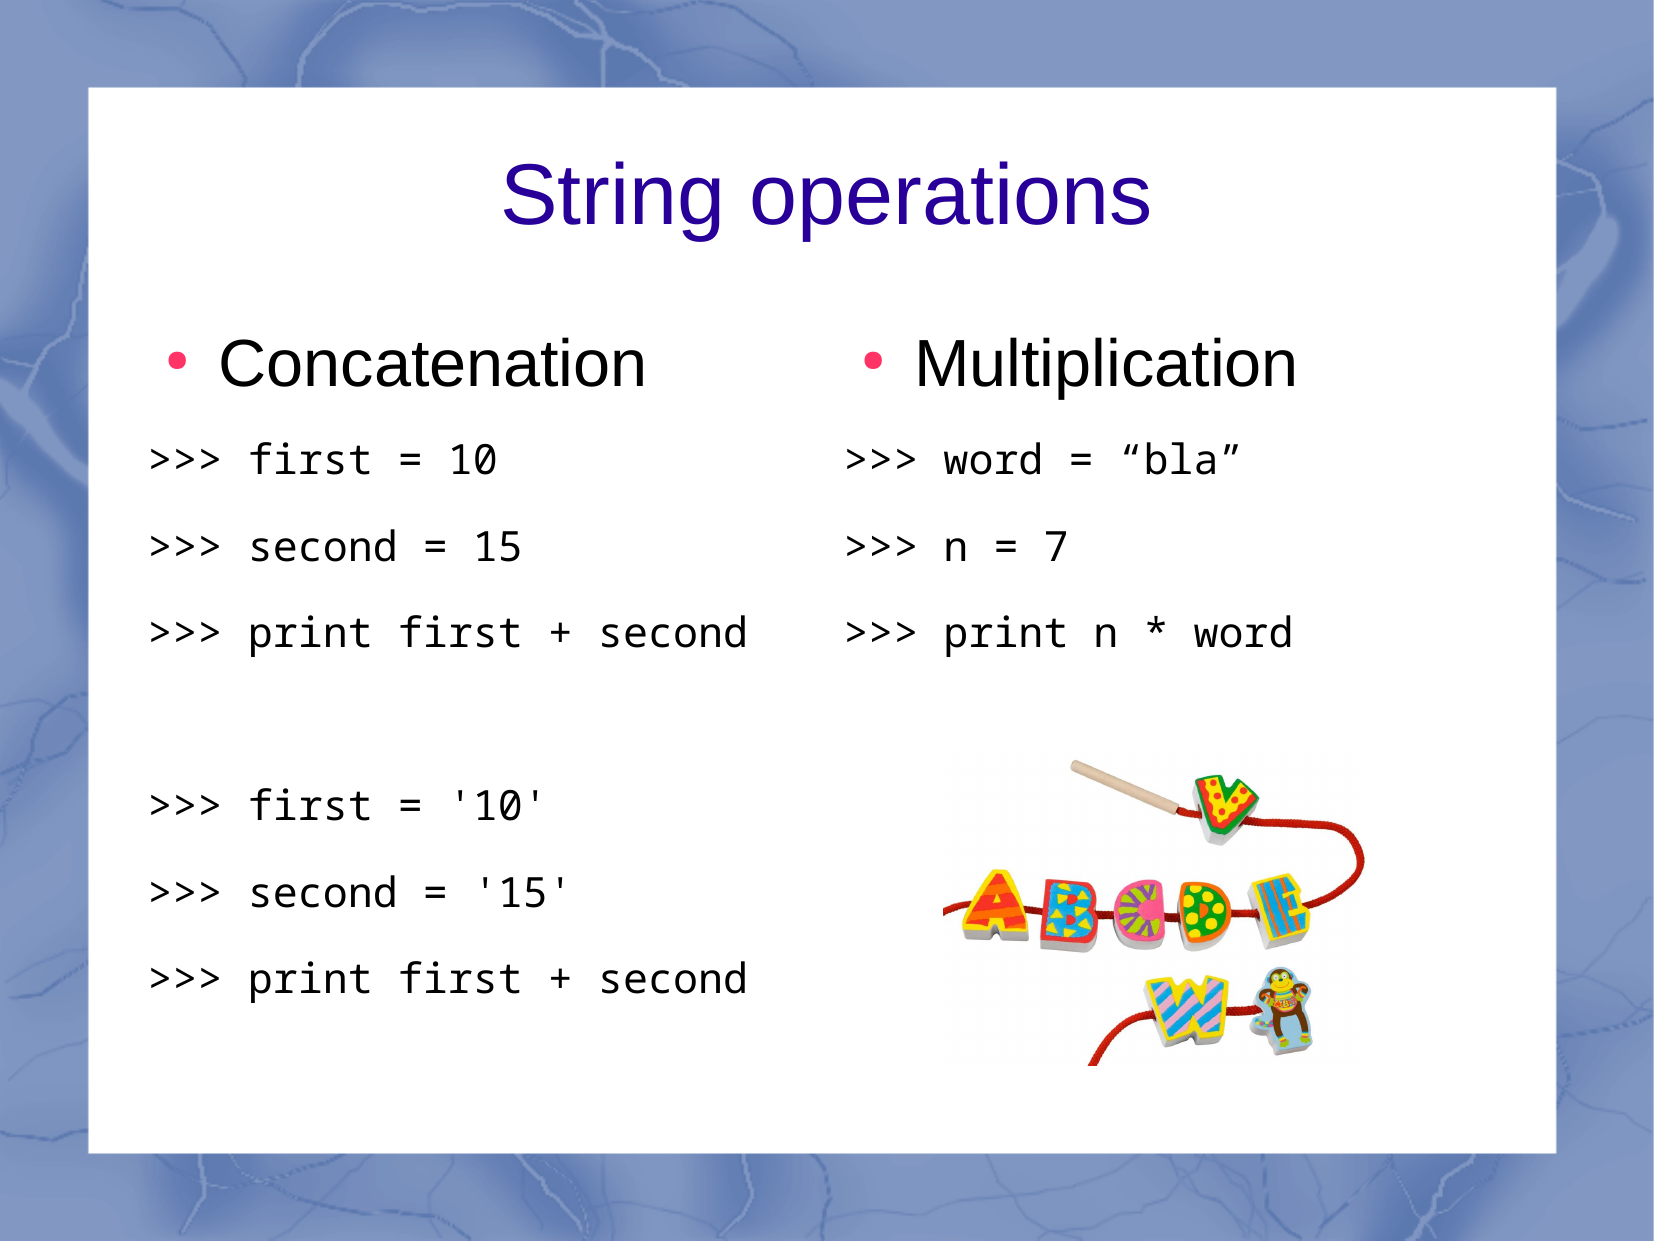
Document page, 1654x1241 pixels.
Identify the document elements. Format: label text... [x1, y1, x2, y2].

picture [0, 0, 1654, 1241]
title String operations [118, 90, 1536, 298]
list Multiplication >>> word = “bla” >>> n = 7 >>> print n * word [843, 325, 1507, 1045]
list Concatenation >>> first = 10 >>> second = 15 >>> print first + second >>> first = '10' >>> second = '15' >>> print first + second [147, 325, 811, 1045]
